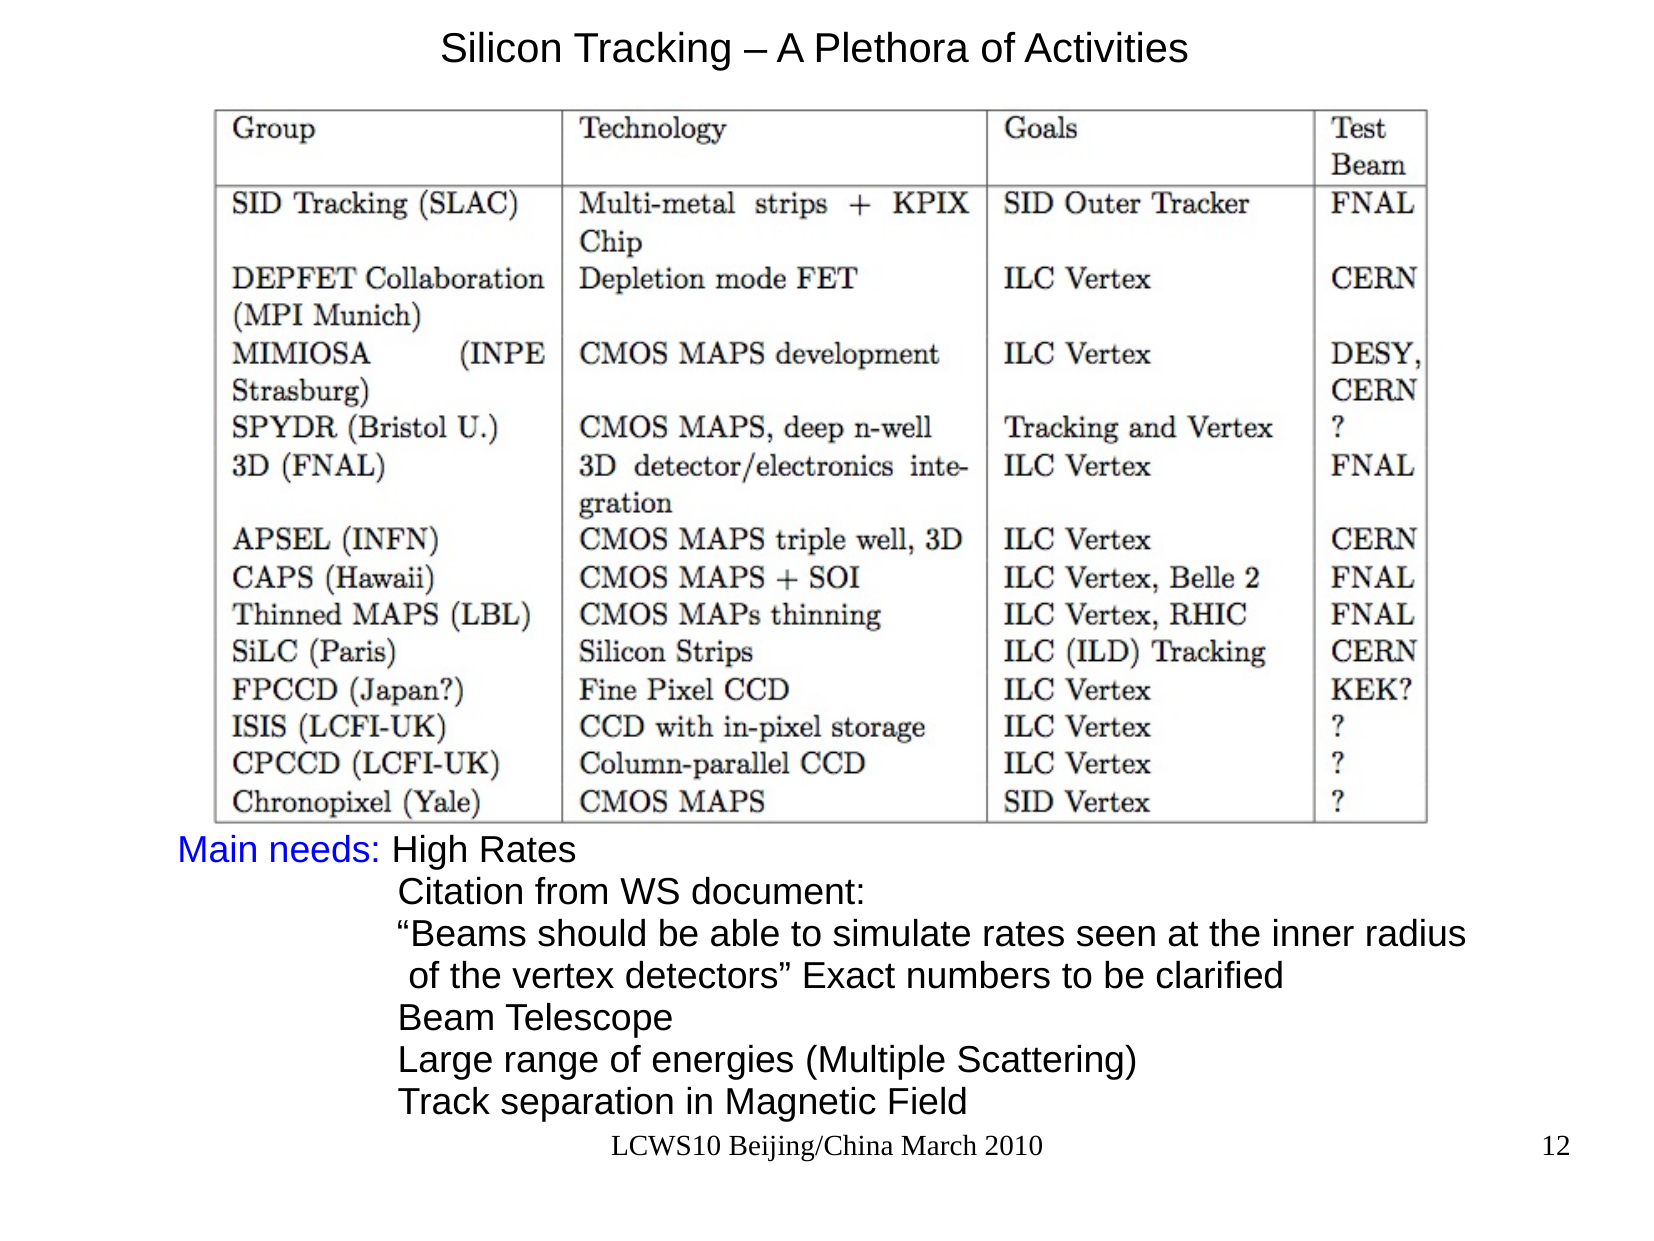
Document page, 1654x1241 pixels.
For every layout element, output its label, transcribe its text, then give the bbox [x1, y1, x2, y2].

text_box Silicon Tracking – A Plethora of Activities [425, 17, 1205, 78]
picture [187, 78, 1485, 820]
text_box Main needs: High Rates Citation from WS document: “Beams should be able to simulate rates seen at the inner radius of the vertex detectors” Exact numbers to be clarified Beam Telescope Large range of energies (Multiple Scattering) Track separation in Magnetic Field [141, 820, 1486, 1130]
